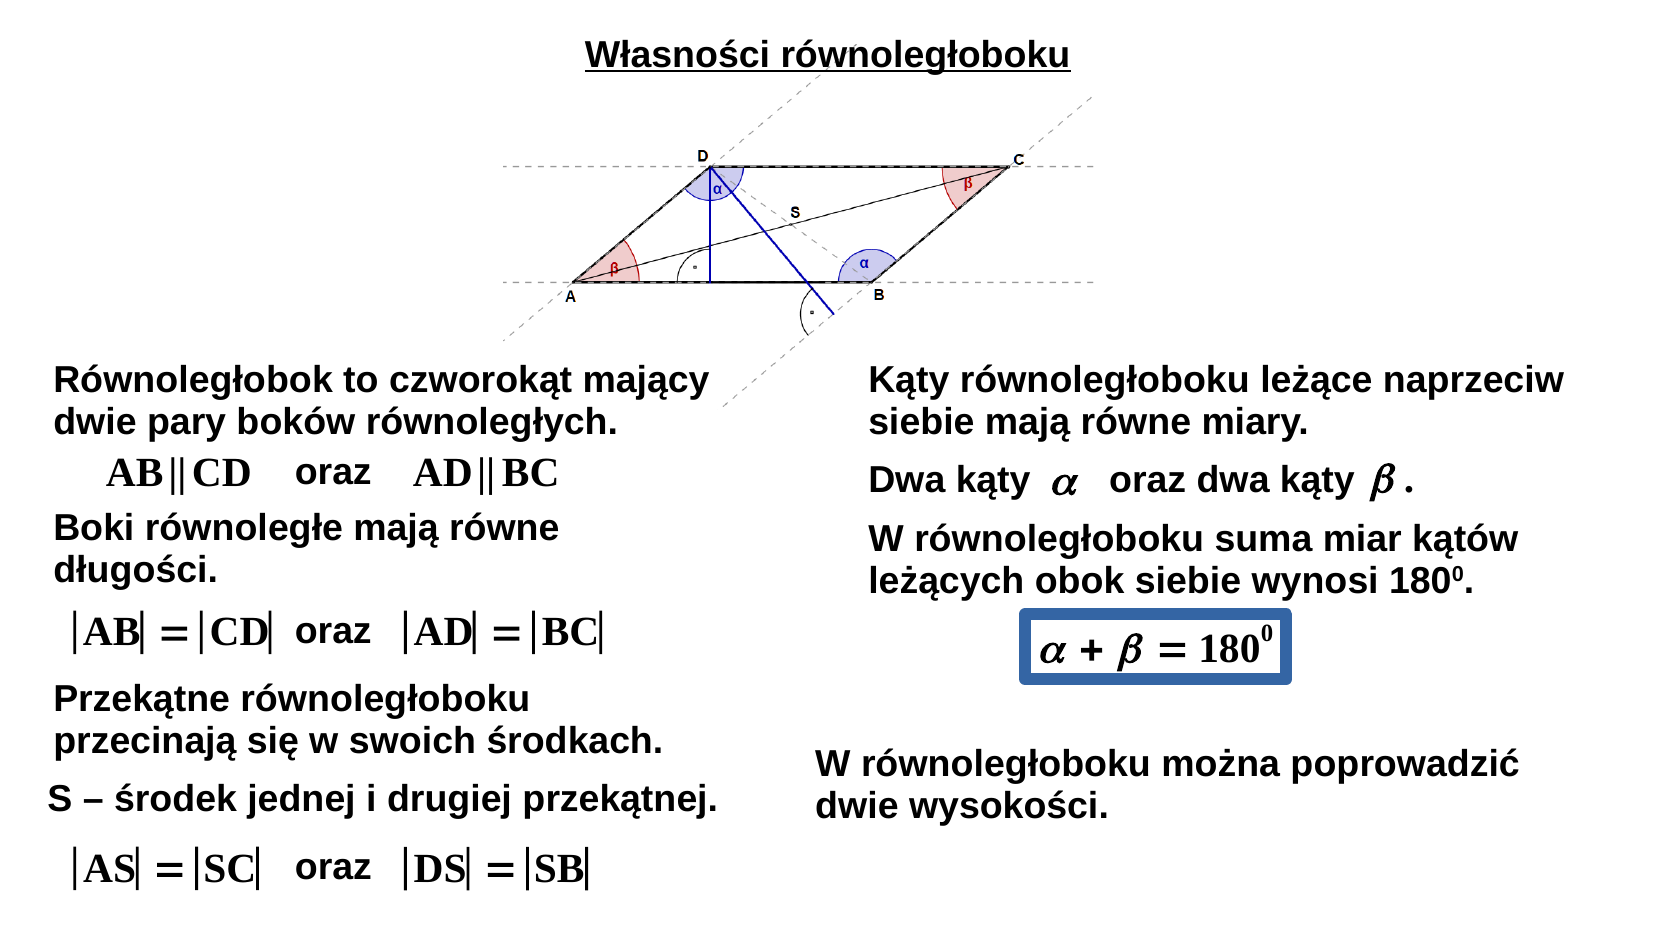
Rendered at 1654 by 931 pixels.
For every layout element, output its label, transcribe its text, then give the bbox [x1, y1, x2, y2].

text_box S – środek jednej i drugiej przekątnej. [32, 770, 762, 836]
text_box Kąty równoległoboku leżące naprzeciw siebie mają równe miary. [853, 350, 1621, 450]
text_box Równoległobok to czworokąt mający dwie pary boków równoległych. [38, 350, 729, 450]
text_box oraz [280, 838, 431, 896]
text_box oraz [280, 450, 431, 498]
text_box Własności równoległoboku [570, 26, 1118, 85]
chart [98, 450, 258, 495]
chart [1361, 454, 1421, 503]
chart [62, 608, 280, 655]
text_box oraz [280, 602, 431, 659]
chart [393, 608, 618, 655]
text_box Przekątne równoległoboku przecinają się w swoich środkach. [38, 669, 729, 769]
chart [62, 844, 274, 891]
text_box W równoległoboku można poprowadzić dwie wysokości. [800, 734, 1602, 834]
picture [503, 44, 1095, 410]
text_box Dwa kąty [853, 451, 1051, 509]
text_box Boki równoległe mają równe długości. [38, 498, 729, 598]
chart [393, 844, 603, 892]
text_box W równoległoboku suma miar kątów leżących obok siebie wynosi 1800. [853, 510, 1621, 610]
text_box oraz dwa kąty [1094, 450, 1472, 508]
chart [1031, 620, 1281, 674]
chart [1042, 472, 1087, 497]
chart [405, 450, 565, 495]
